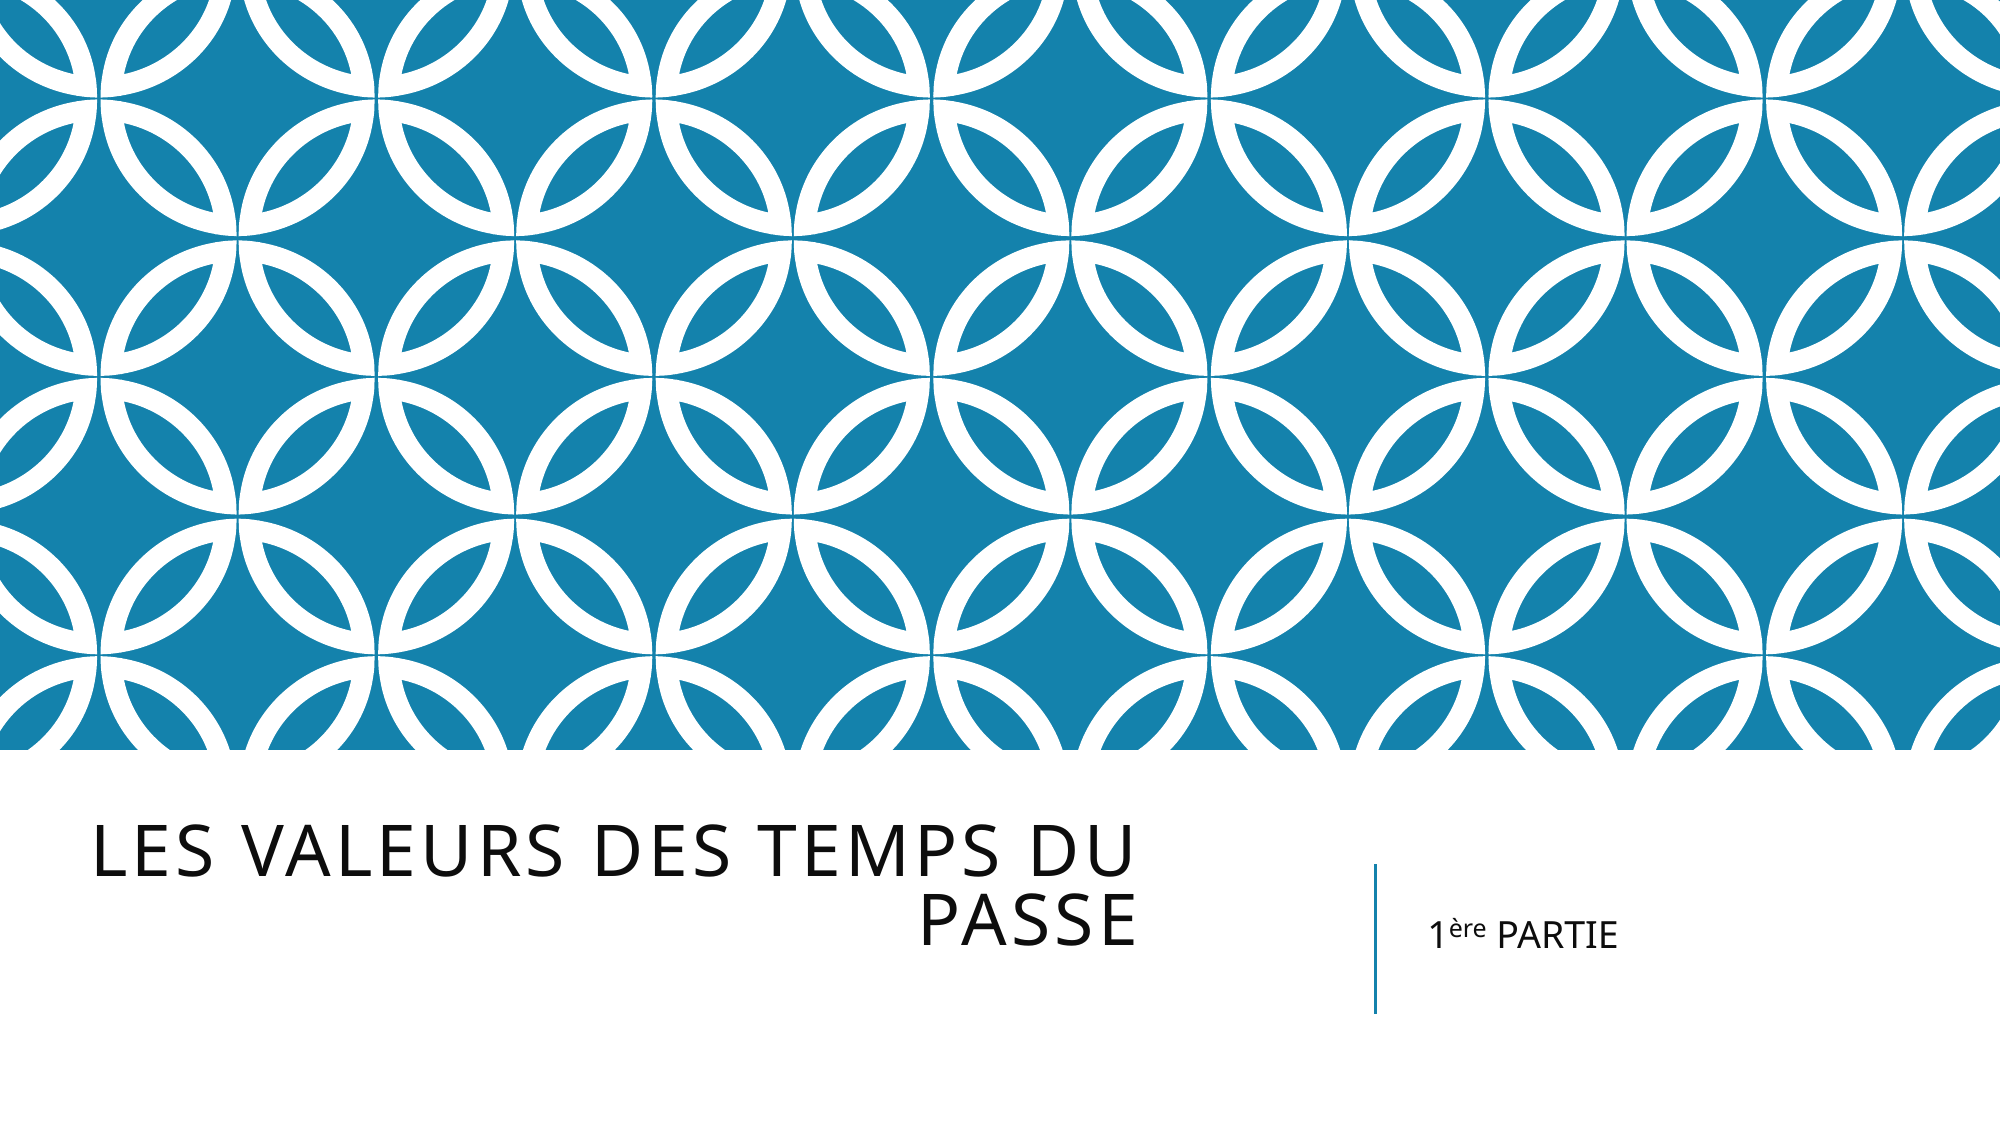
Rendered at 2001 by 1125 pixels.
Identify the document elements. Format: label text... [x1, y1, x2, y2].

subtitle 1ère PARTIE [1412, 813, 1938, 1054]
title LES VALEURS DES TEMPS DU PASSE [75, 813, 1351, 1054]
